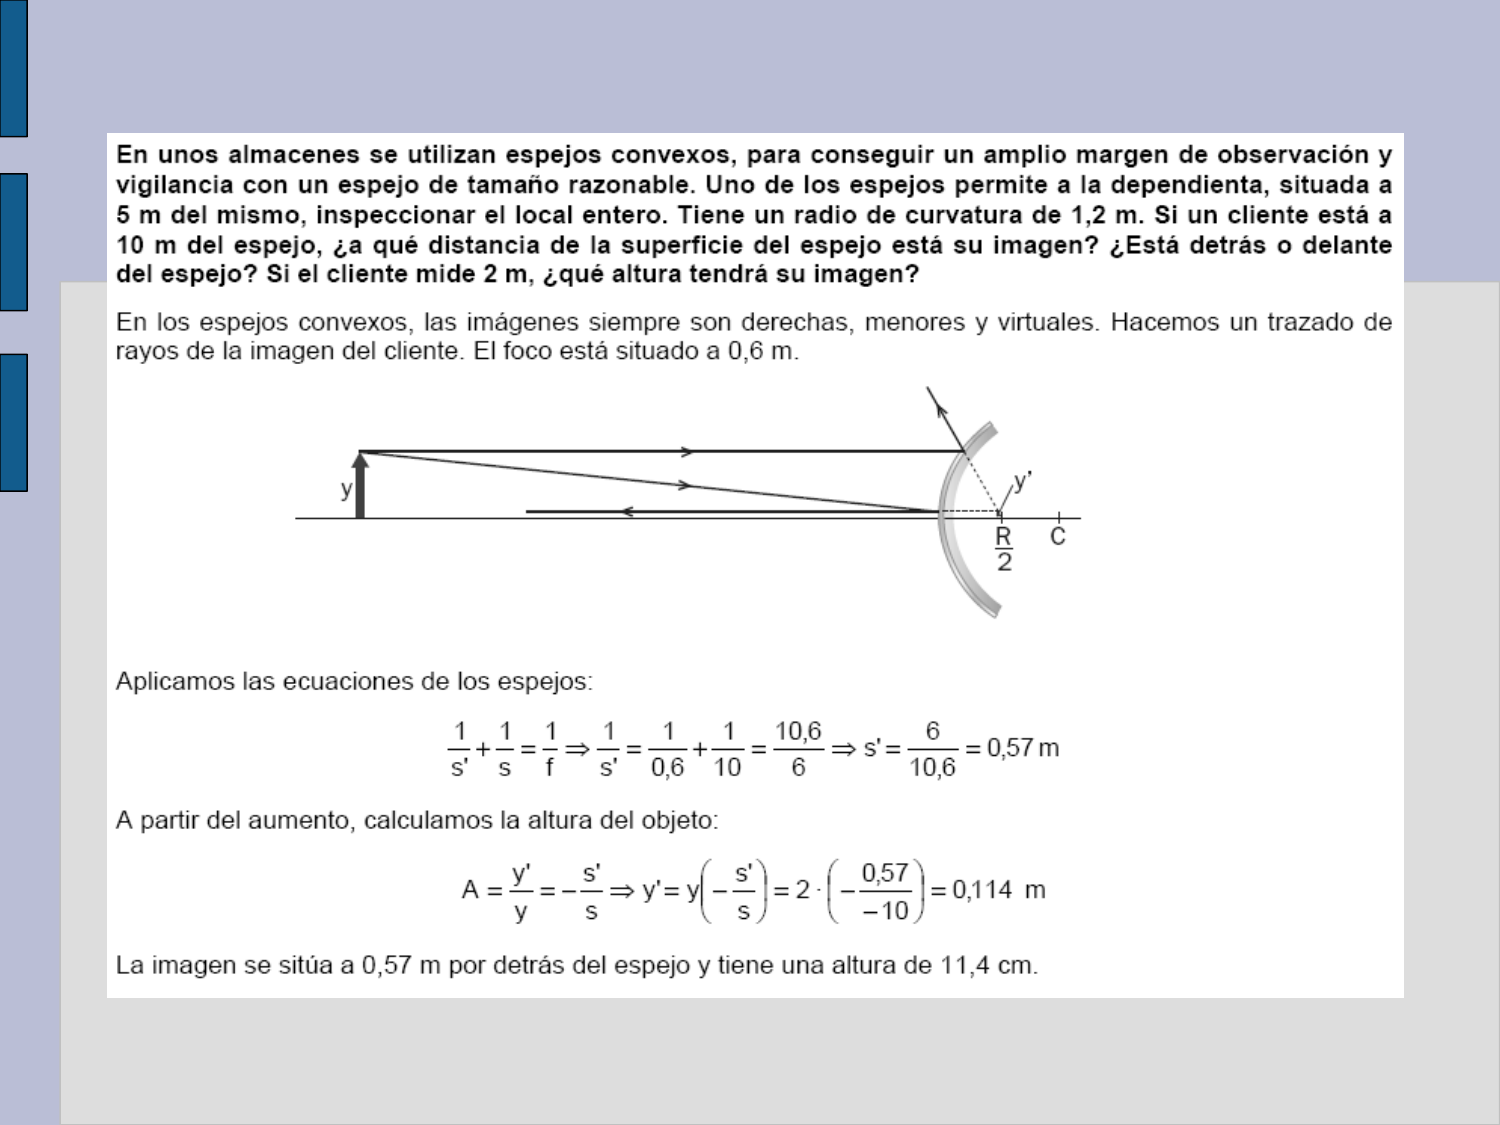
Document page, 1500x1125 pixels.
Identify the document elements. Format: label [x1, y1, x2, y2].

picture [107, 133, 1404, 998]
